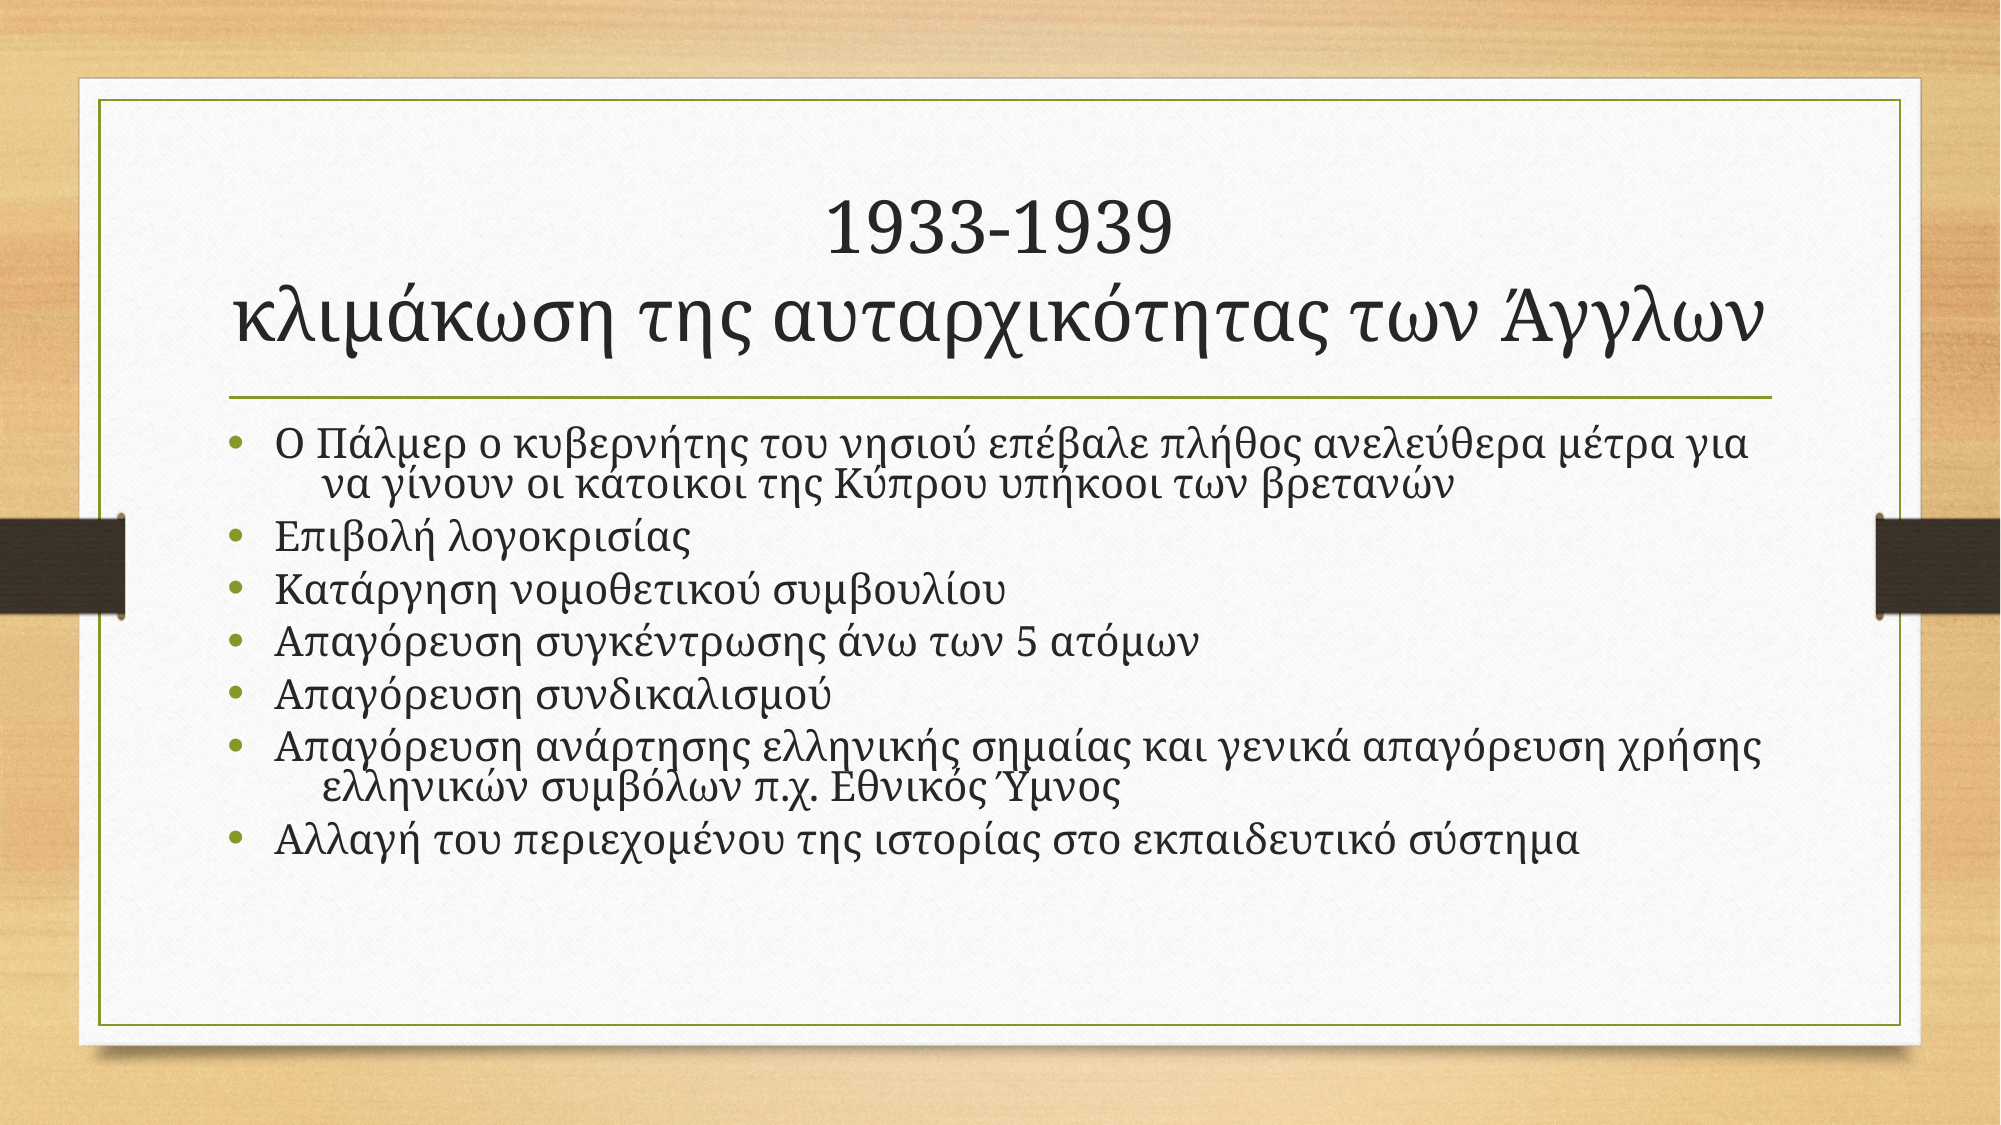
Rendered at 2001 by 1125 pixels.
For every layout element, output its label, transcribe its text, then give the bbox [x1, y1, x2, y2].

list Ο Πάλμερ ο κυβερνήτης του νησιού επέβαλε πλήθος ανελεύθερα μέτρα για να γίνουν οι κάτοικοι της Κύπρου υπήκοοι των βρετανών Επιβολή λογοκρισίας Κατάργηση νομοθετικού συμβουλίου Απαγόρευση συγκέντρωσης άνω των 5 ατόμων Απαγόρευση συνδικαλισμού Απαγόρευση ανάρτησης ελληνικής σημαίας και γενικά απαγόρευση χρήσης ελληνικών συμβόλων π.χ. Εθνικός Ύμνος Αλλαγή του περιεχομένου της ιστορίας στο εκπαιδευτικό σύστημα [212, 419, 1788, 964]
title 1933-1939 κλιμάκωση της αυταρχικότητας των Άγγλων [212, 161, 1788, 376]
